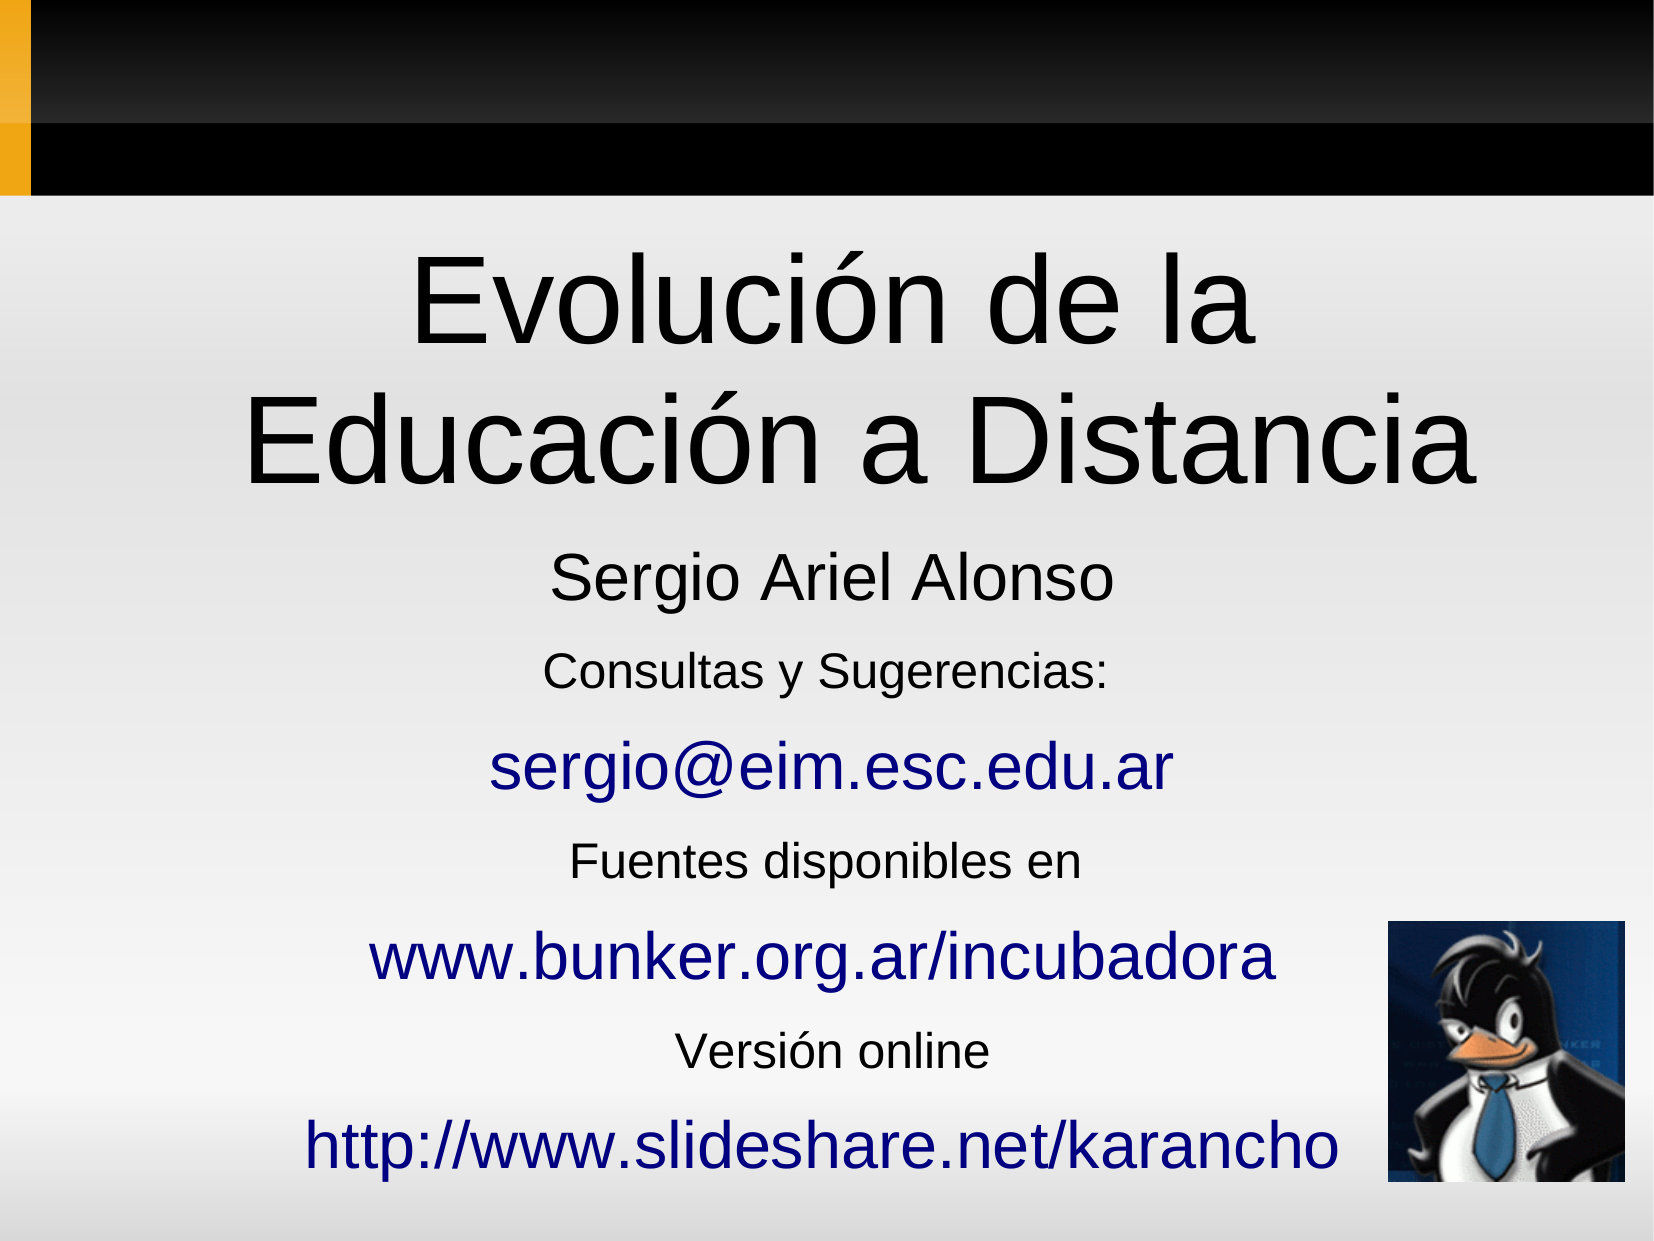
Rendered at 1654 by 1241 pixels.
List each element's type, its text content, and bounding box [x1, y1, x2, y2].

list Evolución de la Educación a Distancia Sergio Ariel Alonso Consultas y Sugerencias: sergio@eim.esc.edu.ar Fuentes disponibles en www.bunker.org.ar/incubadora Versión online http://www.slideshare.net/karancho [82, 230, 1565, 1241]
picture [0, 0, 1654, 1241]
